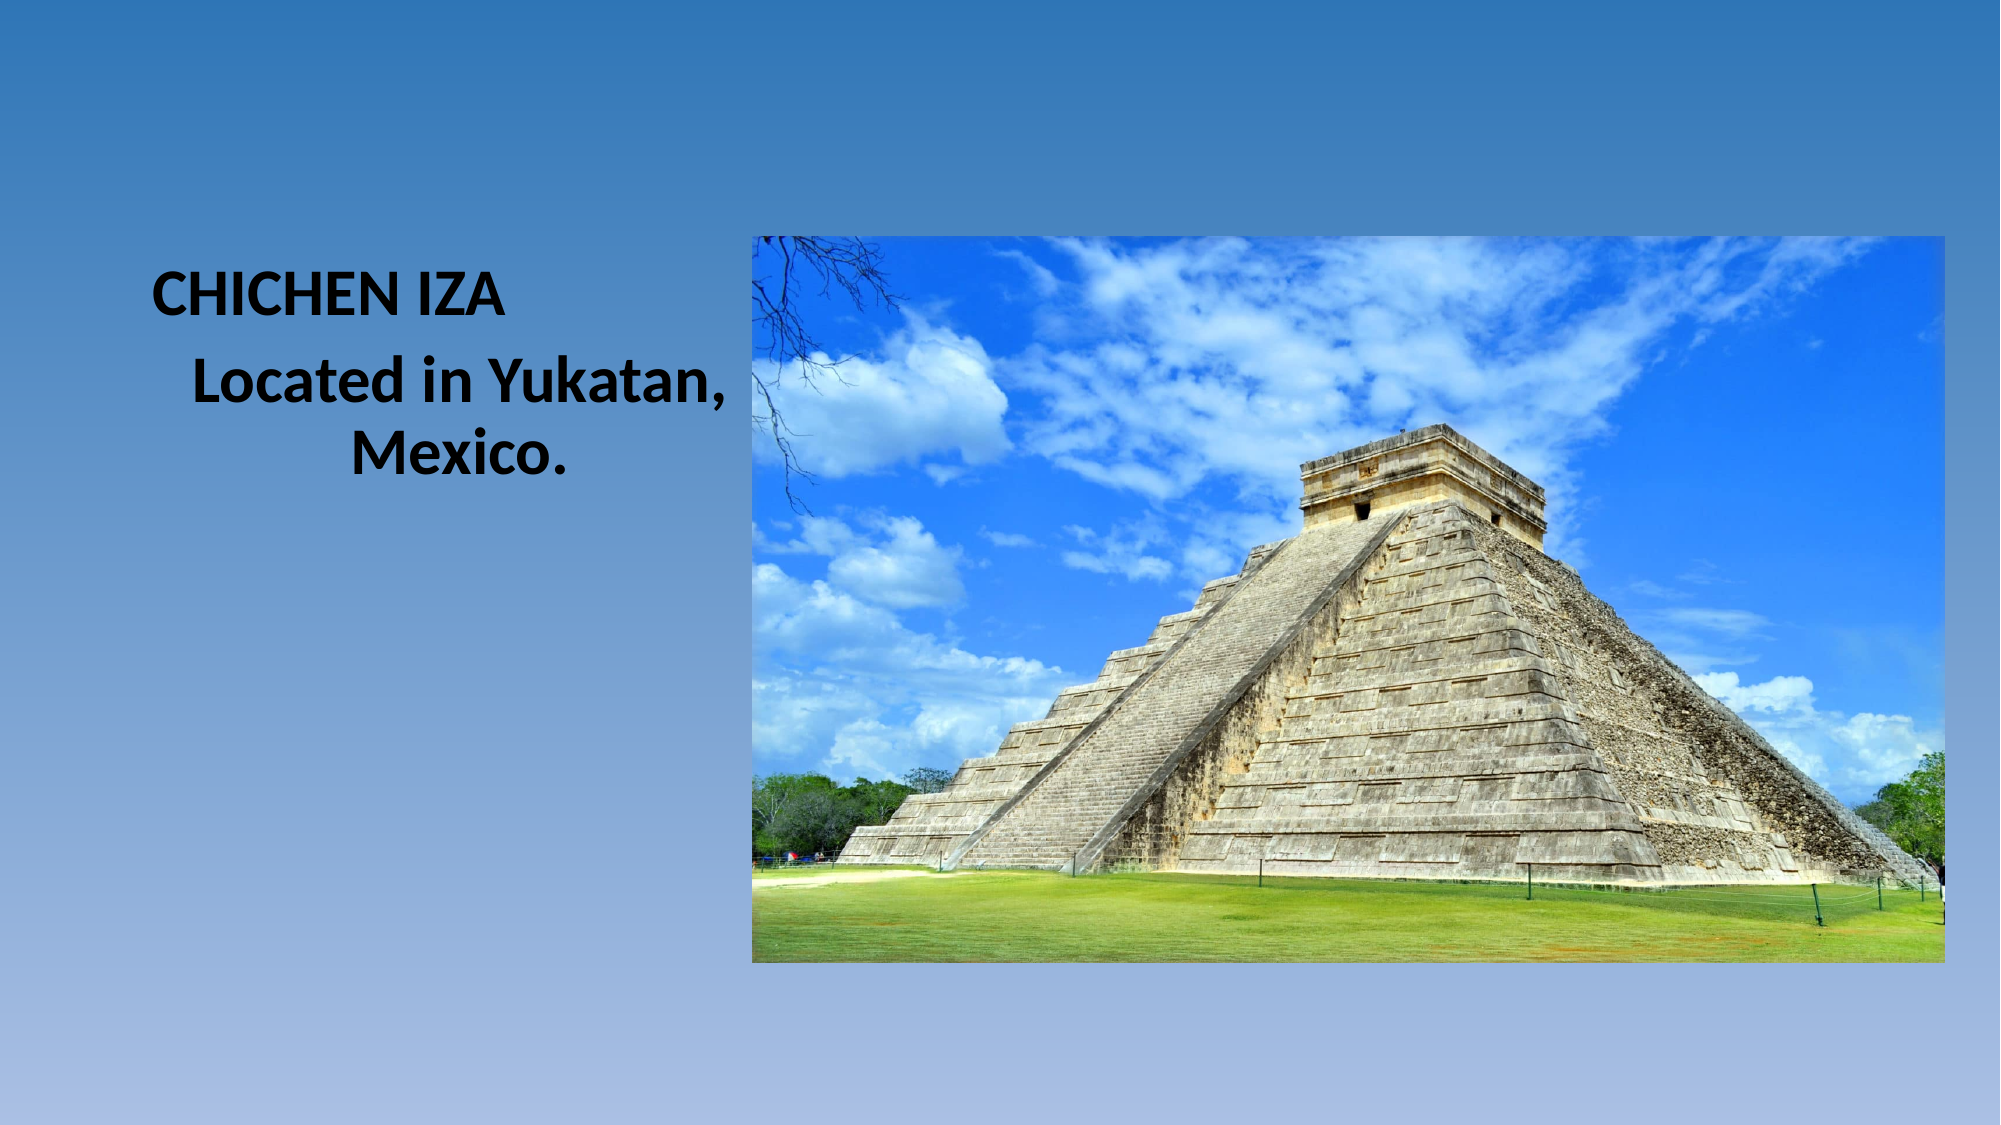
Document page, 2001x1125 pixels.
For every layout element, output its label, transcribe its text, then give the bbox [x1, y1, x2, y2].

title CHICHEN IZA [137, 75, 783, 337]
list Located in Yukatan, Mexico. [137, 337, 752, 963]
picture [752, 236, 1945, 963]
